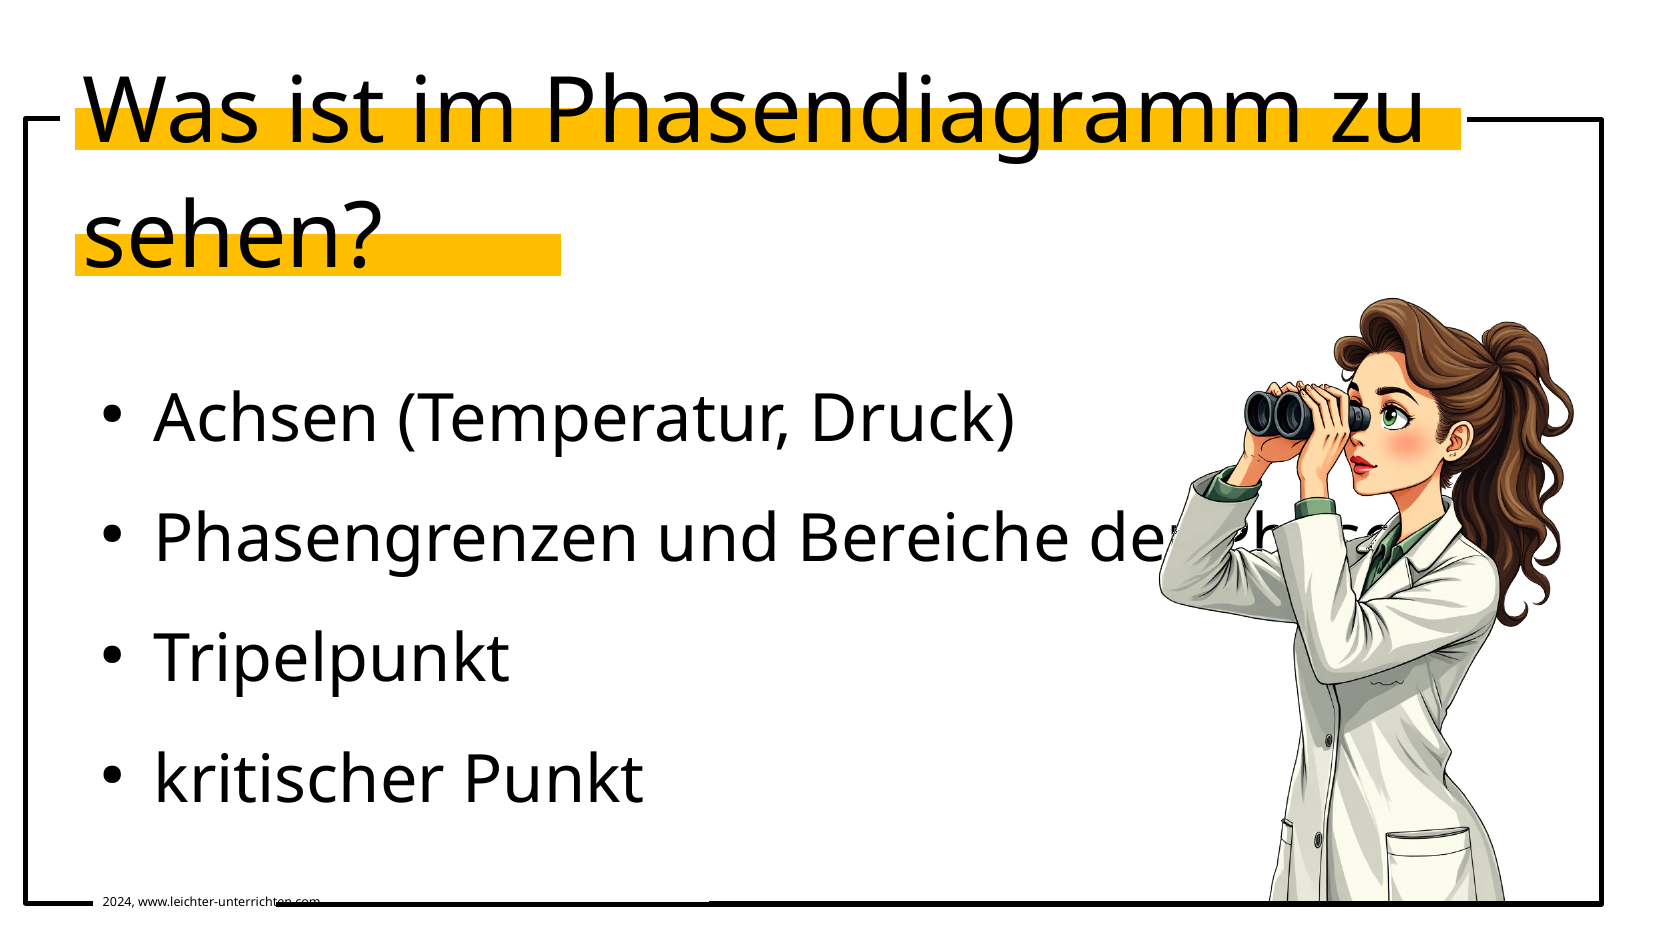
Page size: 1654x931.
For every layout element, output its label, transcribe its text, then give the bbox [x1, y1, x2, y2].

title Was ist im Phasendiagramm zu sehen? [82, 44, 1571, 296]
list Achsen (Temperatur, Druck) Phasengrenzen und Bereiche der Phasen Tripelpunkt kritischer Punkt [82, 370, 1571, 910]
picture [1151, 284, 1587, 901]
